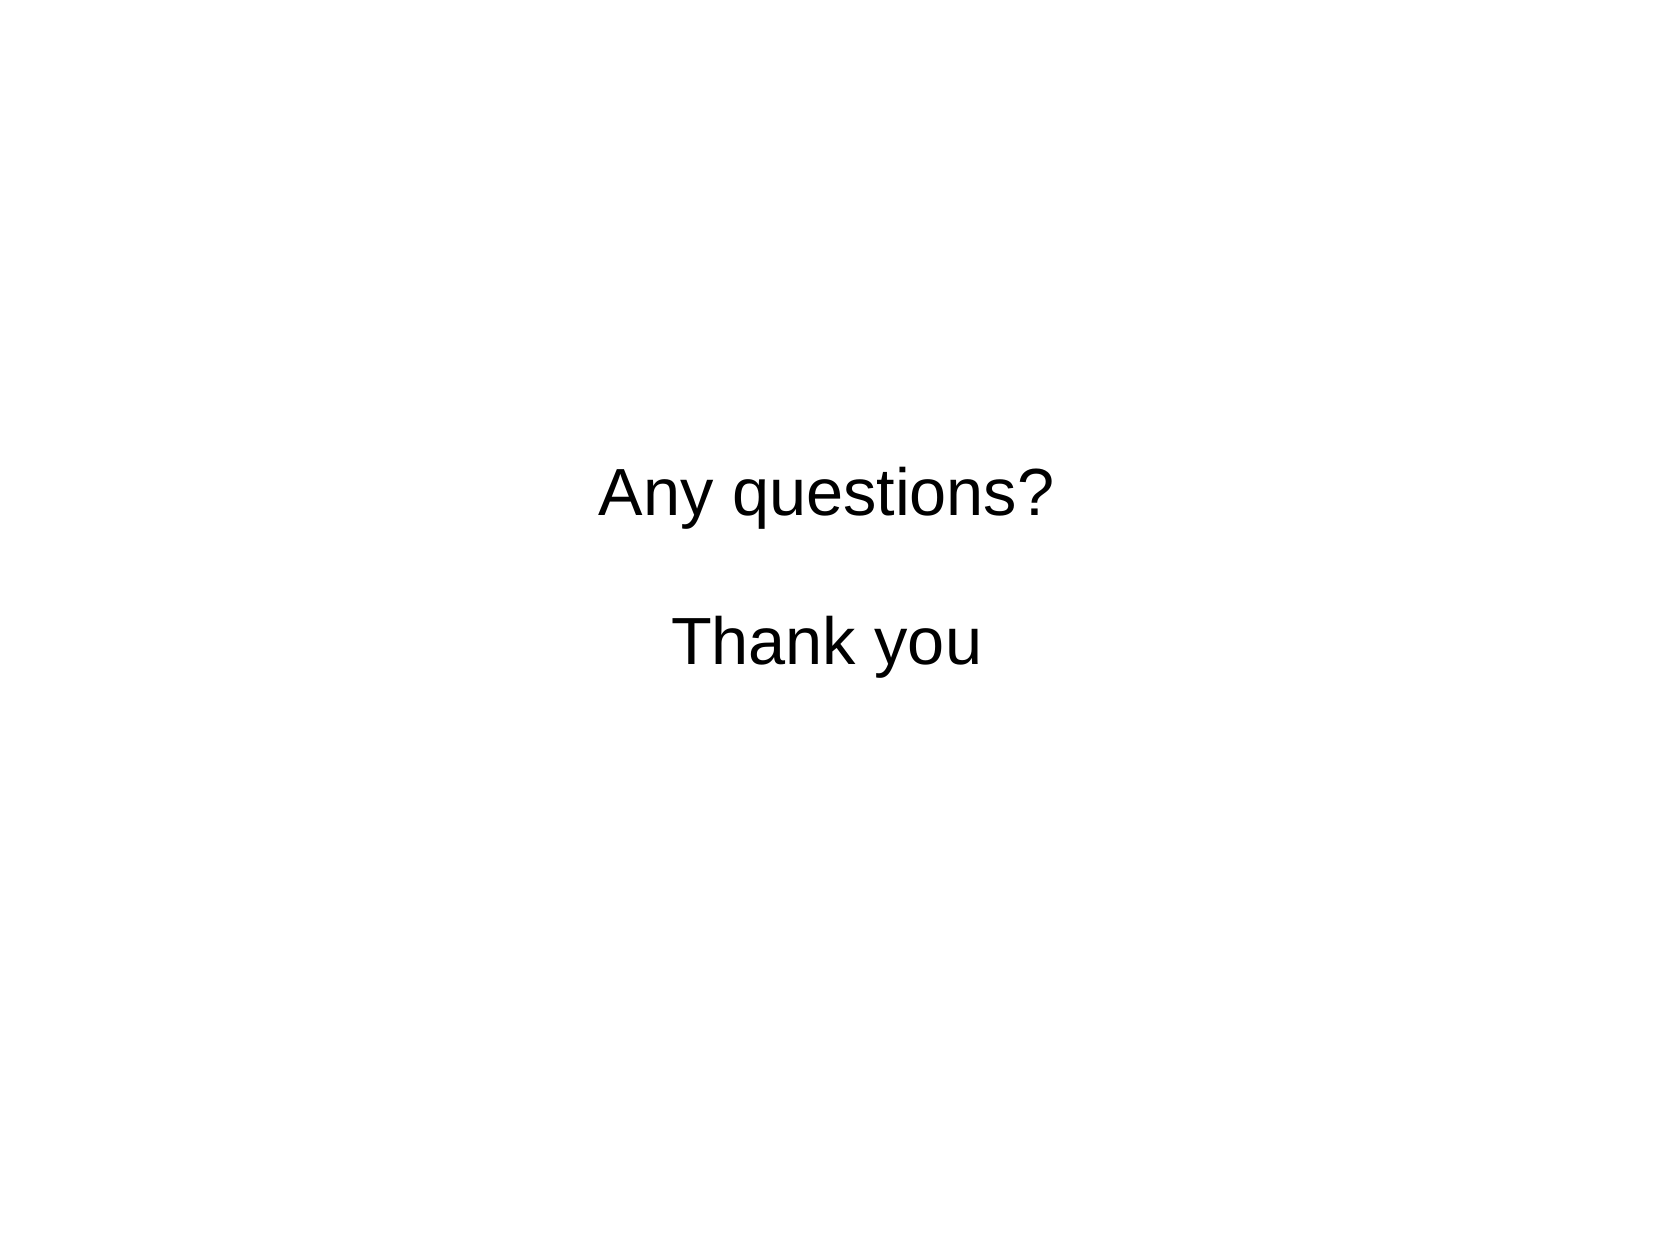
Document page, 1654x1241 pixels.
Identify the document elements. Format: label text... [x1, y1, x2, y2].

subtitle Any questions? Thank you [82, 49, 1571, 1010]
